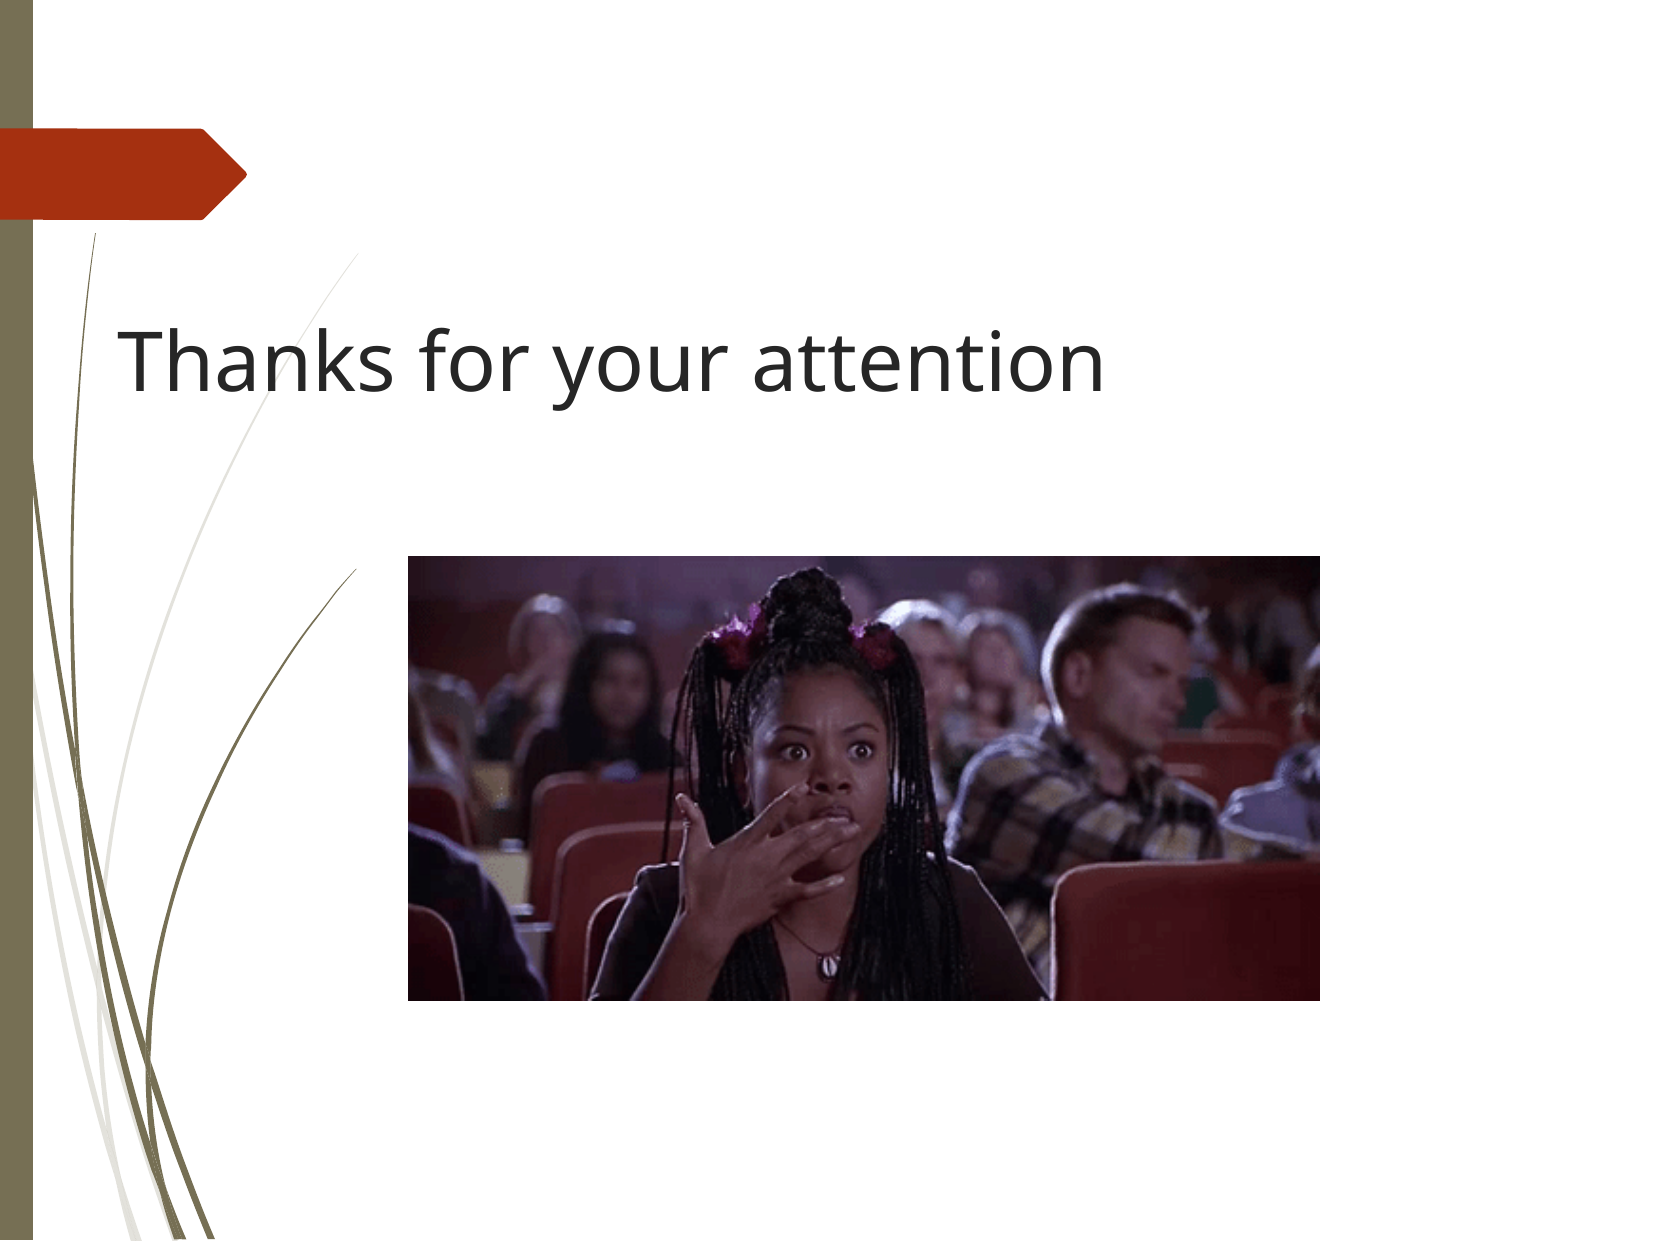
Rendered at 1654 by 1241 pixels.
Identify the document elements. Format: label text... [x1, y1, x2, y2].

title Thanks for your attention [102, 301, 1592, 509]
picture [408, 556, 1320, 1001]
